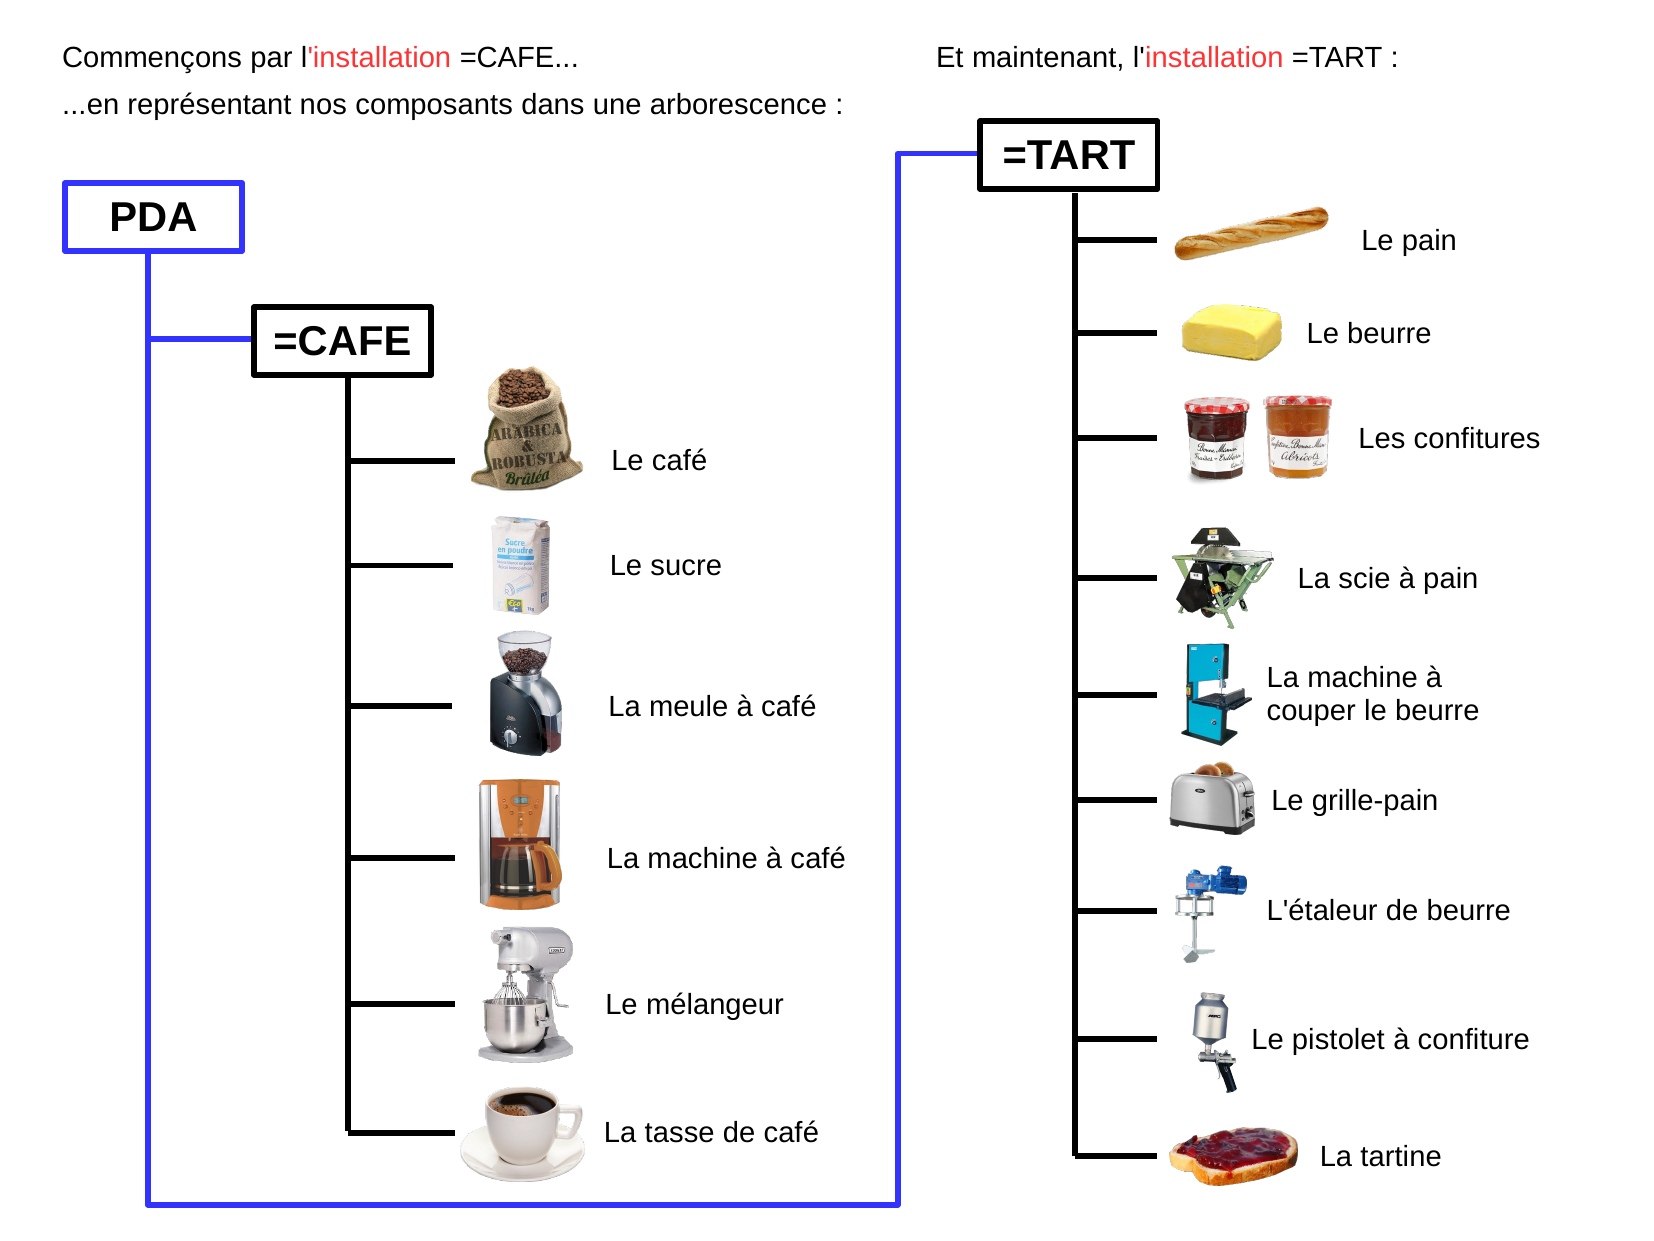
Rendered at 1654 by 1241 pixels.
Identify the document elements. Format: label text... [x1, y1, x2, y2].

text_box La meule à café [593, 682, 895, 732]
text_box Le beurre [1291, 309, 1558, 359]
text_box Le grille-pain [1256, 776, 1523, 826]
picture [478, 926, 573, 1063]
text_box Les confitures [1343, 414, 1610, 464]
picture [1181, 395, 1252, 485]
text_box Le mélangeur [590, 980, 895, 1030]
text_box La tartine [1305, 1132, 1571, 1182]
picture [1169, 1127, 1298, 1186]
picture [478, 779, 562, 910]
picture [1173, 206, 1329, 261]
picture [1169, 525, 1276, 630]
picture [1263, 395, 1332, 479]
text_box La machine à café [592, 834, 895, 884]
text_box Le pistolet à confiture [1236, 1015, 1602, 1065]
picture [460, 1086, 585, 1182]
text_box PDA [64, 183, 243, 251]
picture [490, 515, 550, 615]
text_box Le pain [1346, 216, 1613, 266]
picture [1181, 643, 1252, 746]
text_box =TART [980, 121, 1158, 189]
picture [1175, 865, 1247, 963]
picture [466, 366, 585, 493]
text_box La tasse de café [589, 1109, 895, 1159]
picture [1192, 992, 1237, 1093]
text_box Commençons par l'installation =CAFE... [47, 33, 650, 80]
text_box La machine à couper le beurre [1251, 653, 1518, 734]
text_box =CAFE [253, 307, 432, 375]
text_box Le sucre [594, 541, 895, 592]
picture [1169, 761, 1255, 835]
text_box ...en représentant nos composants dans une arborescence : [47, 80, 1619, 131]
picture [490, 630, 562, 756]
text_box Le café [596, 437, 895, 487]
text_box Et maintenant, l'installation =TART : [921, 33, 1524, 83]
text_box La scie à pain [1282, 554, 1549, 605]
text_box L'étaleur de beurre [1251, 886, 1604, 937]
picture [1181, 304, 1282, 361]
